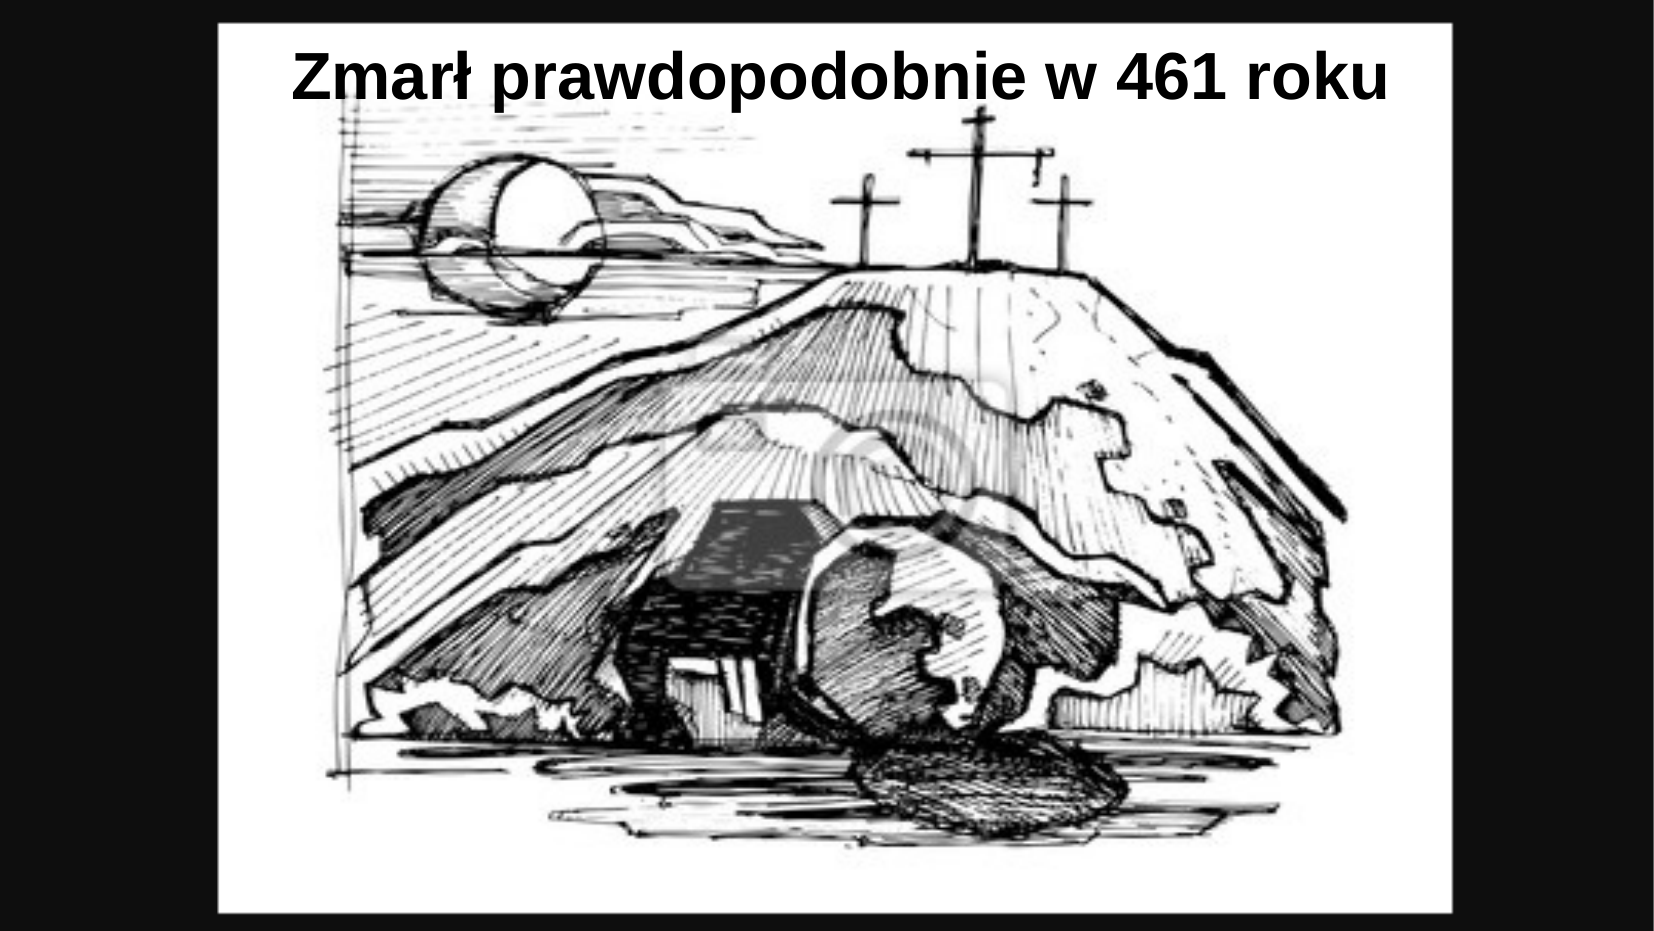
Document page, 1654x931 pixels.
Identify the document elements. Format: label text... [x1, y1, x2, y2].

subtitle Zmarł prawdopodobnie w 461 roku [106, 0, 1595, 437]
picture [0, 0, 1654, 931]
